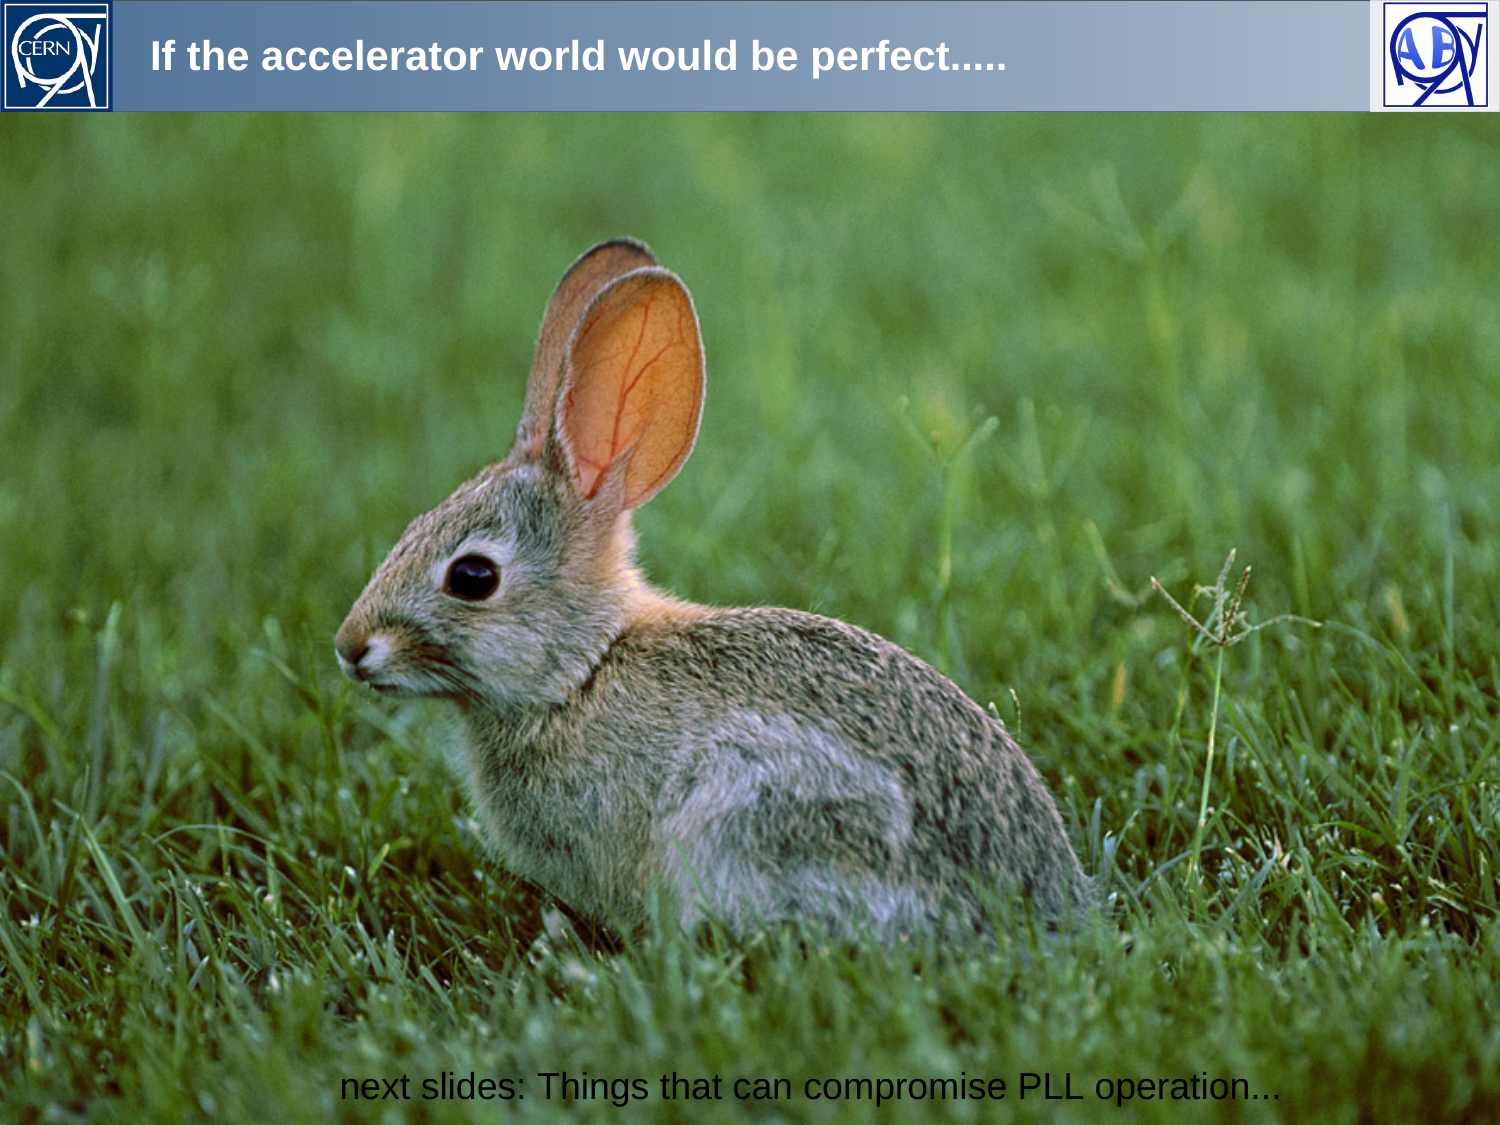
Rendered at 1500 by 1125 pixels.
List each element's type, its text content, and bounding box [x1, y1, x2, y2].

picture [1382, 1, 1489, 108]
title If the accelerator world would be perfect..... [150, 0, 1201, 112]
picture [0, 0, 1500, 1125]
text_box next slides: Things that can compromise PLL operation... [324, 1057, 1298, 1115]
